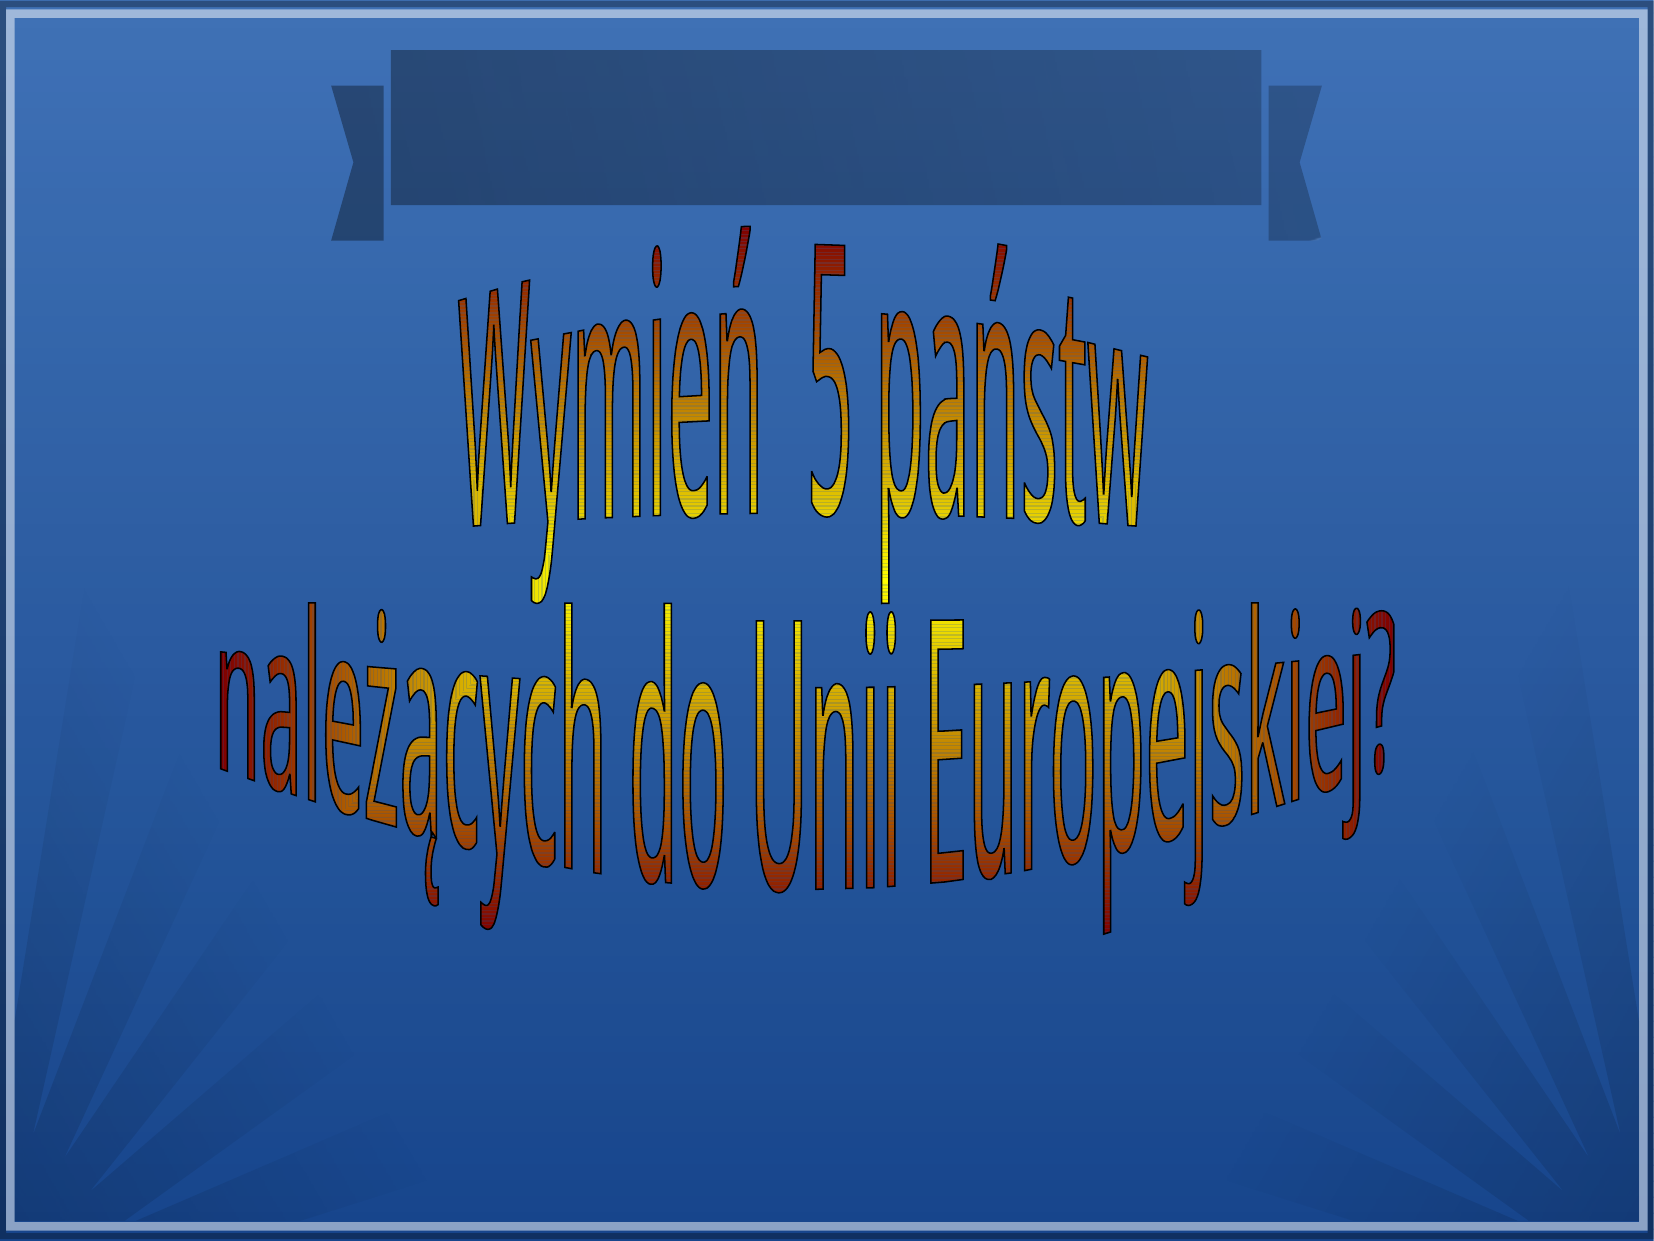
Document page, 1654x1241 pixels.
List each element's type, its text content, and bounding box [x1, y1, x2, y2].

text_box Wymień 5 państw należących do Unii Europejskiej? [564, 603, 601, 874]
text_box Wymień 5 państw należących do Unii Europejskiej? [811, 244, 849, 518]
text_box Wymień 5 państw należących do Unii Europejskiej? [653, 319, 661, 516]
text_box Wymień 5 państw należących do Unii Europejskiej? [887, 686, 895, 887]
text_box Wymień 5 państw należących do Unii Europejskiej? [308, 602, 316, 802]
text_box Wymień 5 państw należących do Unii Europejskiej? [446, 671, 478, 850]
text_box Wymień 5 państw należących do Unii Europejskiej? [1149, 669, 1185, 842]
text_box Wymień 5 państw należących do Unii Europejskiej? [682, 682, 724, 890]
text_box Wymień 5 państw należących do Unii Europejskiej? [1103, 672, 1141, 935]
text_box Wymień 5 państw należących do Unii Europejskiej? [1059, 297, 1086, 526]
text_box Wymień 5 państw należących do Unii Europejskiej? [1212, 664, 1242, 827]
text_box Wymień 5 państw należących do Unii Europejskiej? [1251, 602, 1285, 815]
text_box Wymień 5 państw należących do Unii Europejskiej? [756, 620, 802, 893]
text_box Wymień 5 państw należących do Unii Europejskiej? [480, 675, 520, 930]
text_box Wymień 5 państw należących do Unii Europejskiej? [220, 651, 255, 781]
text_box Wymień 5 państw należących do Unii Europejskiej? [263, 656, 297, 796]
text_box Wymień 5 państw należących do Unii Europejskiej? [881, 311, 921, 604]
text_box Wymień 5 państw należących do Unii Europejskiej? [930, 619, 964, 884]
text_box Wymień 5 państw należących do Unii Europejskiej? [530, 332, 572, 604]
text_box Wymień 5 państw należących do Unii Europejskiej? [402, 668, 439, 906]
text_box Wymień 5 państw należących do Unii Europejskiej? [1342, 654, 1360, 840]
text_box Wymień 5 państw należących do Unii Europejskiej? [977, 322, 1014, 519]
text_box Wymień 5 państw należących do Unii Europejskiej? [325, 661, 361, 815]
text_box Wymień 5 państw należących do Unii Europejskiej? [524, 676, 556, 868]
text_box Wymień 5 państw należących do Unii Europejskiej? [632, 603, 672, 885]
text_box Wymień 5 państw należących do Unii Europejskiej? [1024, 677, 1050, 871]
text_box Wymień 5 państw należących do Unii Europejskiej? [815, 683, 853, 890]
text_box Wymień 5 państw należących do Unii Europejskiej? [1366, 610, 1394, 728]
text_box Wymień 5 państw należących do Unii Europejskiej? [366, 666, 397, 828]
text_box Wymień 5 państw należących do Unii Europejskiej? [578, 320, 640, 520]
text_box Wymień 5 państw należących do Unii Europejskiej? [866, 687, 874, 888]
text_box Wymień 5 państw należących do Unii Europejskiej? [928, 316, 964, 520]
text_box Wymień 5 państw należących do Unii Europejskiej? [1053, 675, 1093, 865]
text_box Wymień 5 państw należących do Unii Europejskiej? [1309, 655, 1344, 793]
text_box Wymień 5 państw należących do Unii Europejskiej? [1087, 342, 1148, 527]
text_box Wymień 5 państw należących do Unii Europejskiej? [671, 312, 710, 519]
text_box Wymień 5 państw należących do Unii Europejskiej? [1024, 329, 1055, 524]
text_box Wymień 5 państw należących do Unii Europejskiej? [720, 309, 758, 514]
text_box Wymień 5 państw należących do Unii Europejskiej? [1291, 660, 1299, 802]
text_box Wymień 5 państw należących do Unii Europejskiej? [1184, 669, 1203, 906]
text_box Wymień 5 państw należących do Unii Europejskiej? [974, 682, 1012, 880]
text_box Wymień 5 państw należących do Unii Europejskiej? [990, 244, 1007, 301]
text_box Wymień 5 państw należących do Unii Europejskiej? [458, 280, 530, 527]
text_box Wymień 5 państw należących do Unii Europejskiej? [733, 226, 751, 287]
